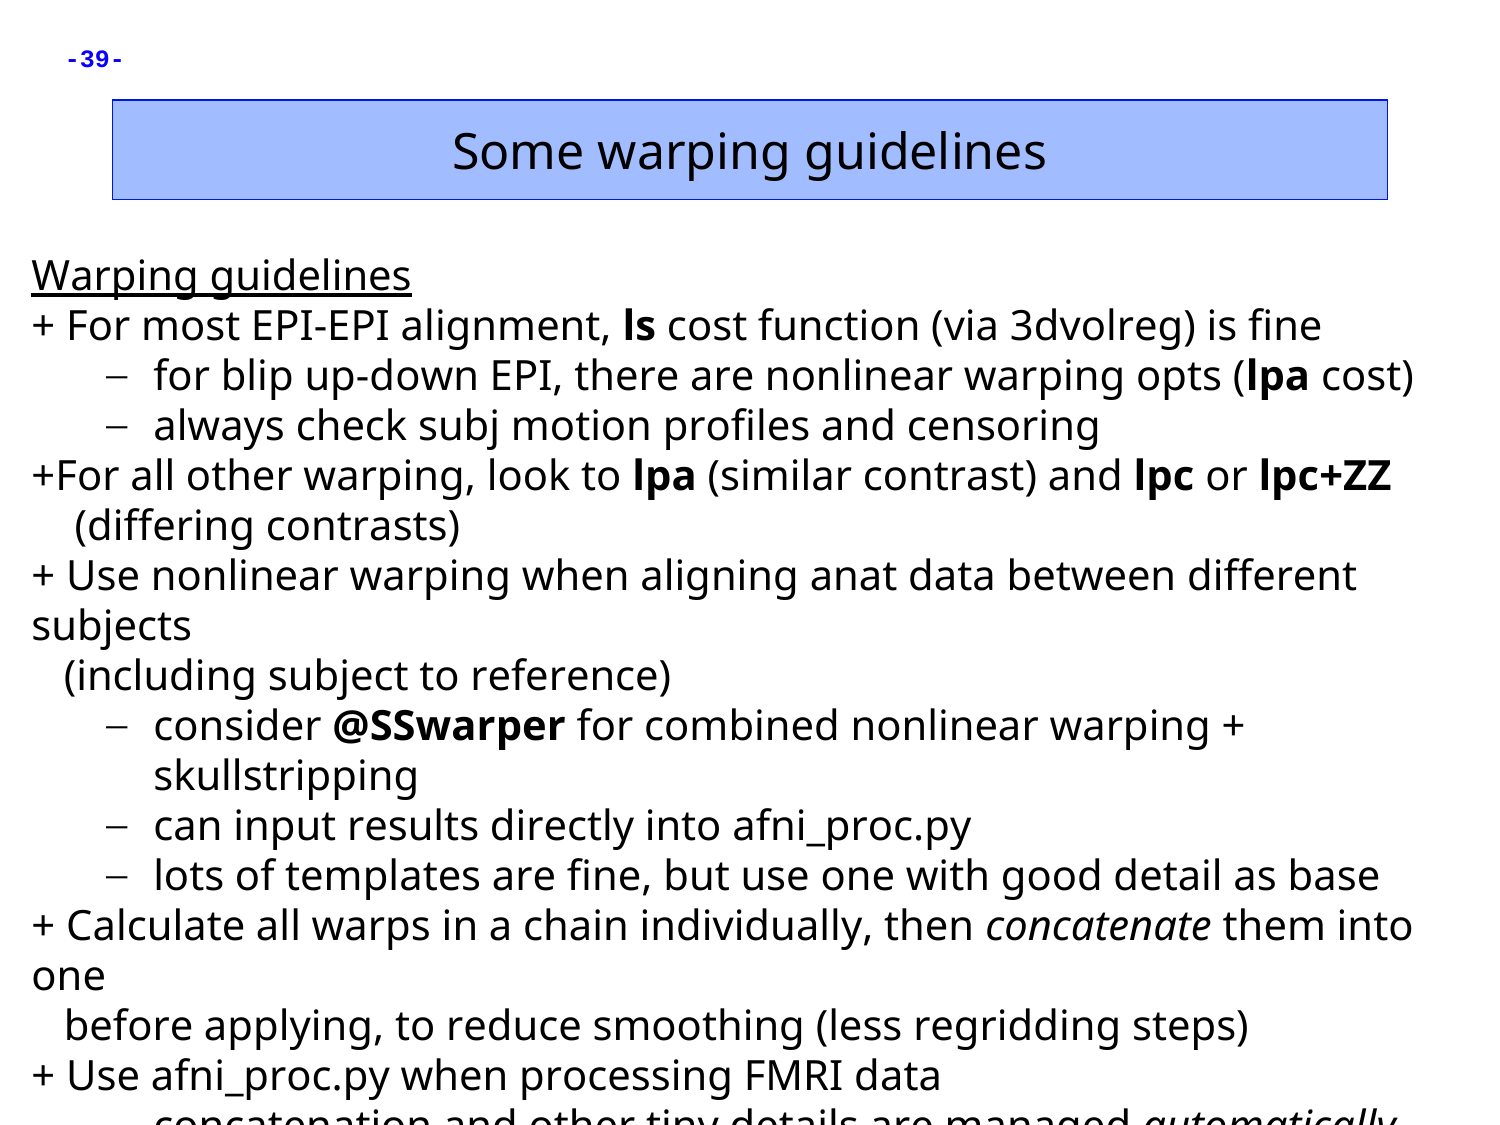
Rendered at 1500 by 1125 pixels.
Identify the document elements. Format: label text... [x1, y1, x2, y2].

text_box Warping guidelines + For most EPI-EPI alignment, ls cost function (via 3dvolreg) is fine for blip up-down EPI, there are nonlinear warping opts (lpa cost) always check subj motion profiles and censoring +For all other warping, look to lpa (similar contrast) and lpc or lpc+ZZ (differing contrasts) + Use nonlinear warping when aligning anat data between different subjects (including subject to reference) consider @SSwarper for combined nonlinear warping + skullstripping can input results directly into afni_proc.py lots of templates are fine, but use one with good detail as base + Calculate all warps in a chain individually, then concatenate them into one before applying, to reduce smoothing (less regridding steps) + Use afni_proc.py when processing FMRI data concatenation and other tiny details are managed automatically [15, 239, 1500, 1048]
text_box Some warping guidelines [112, 99, 1388, 200]
